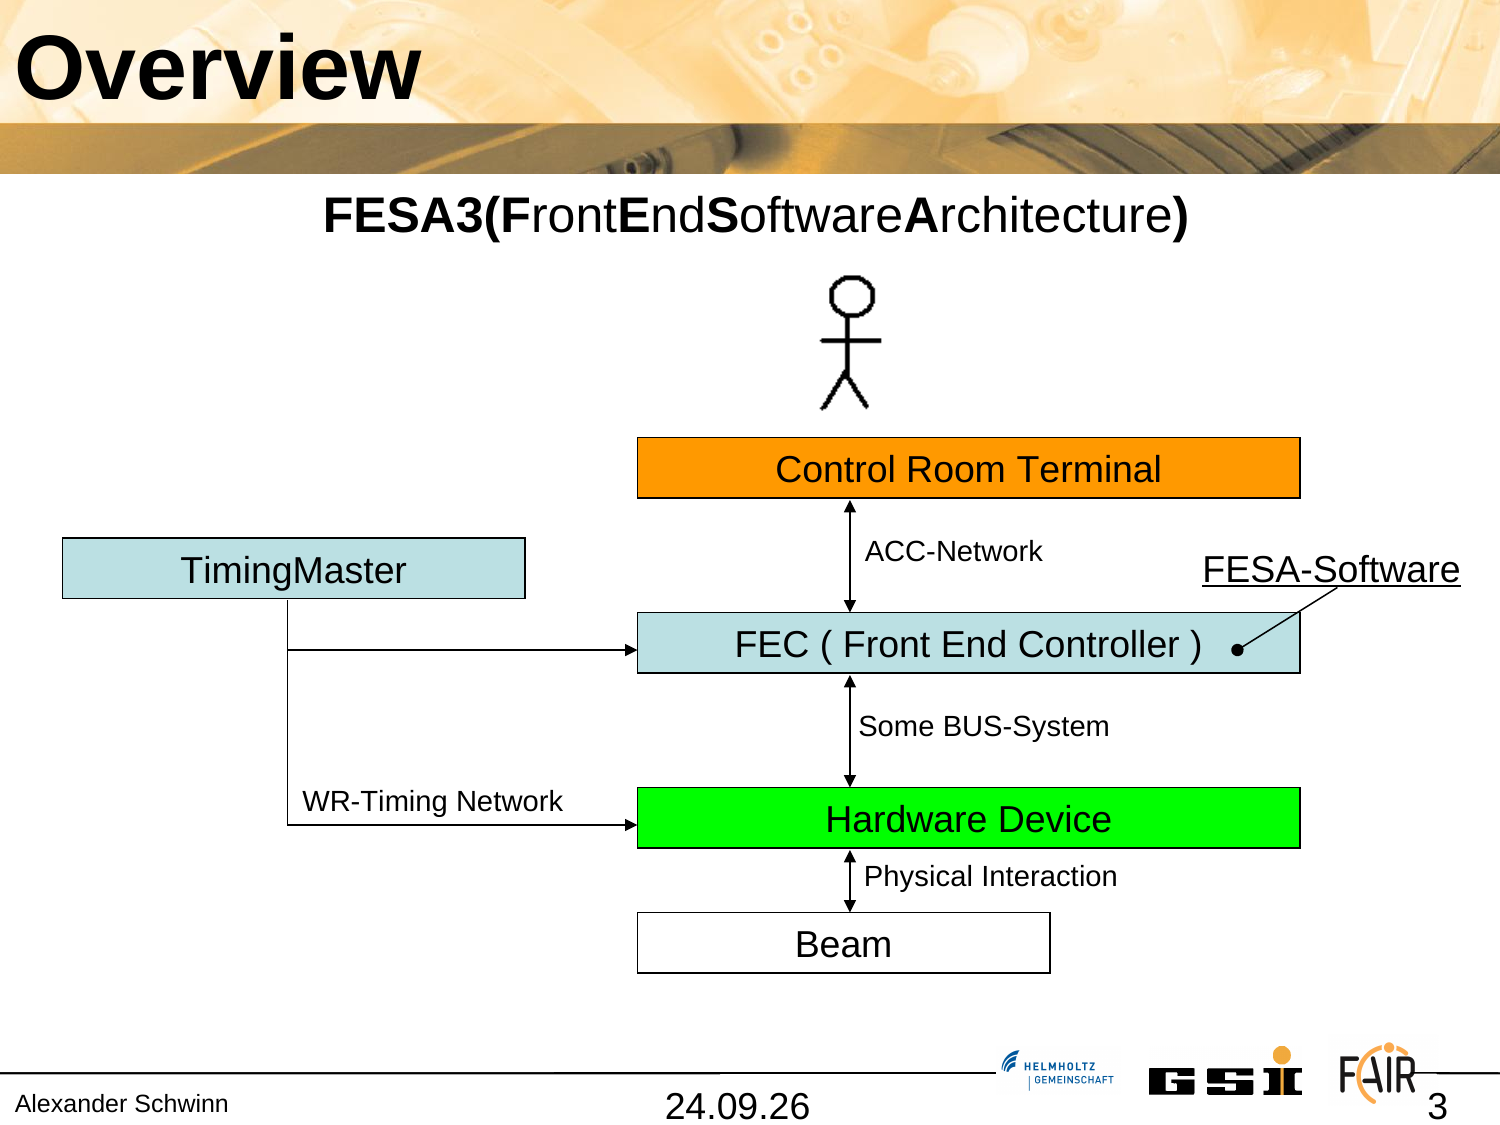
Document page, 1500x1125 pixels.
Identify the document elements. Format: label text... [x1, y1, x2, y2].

text_box FESA-Software [1187, 537, 1476, 598]
text_box ACC-Network [850, 524, 1059, 576]
text_box Control Room Terminal [637, 437, 1301, 498]
text_box TimingMaster [62, 538, 526, 599]
text_box FEC ( Front End Controller ) [637, 612, 1301, 673]
picture [1328, 1034, 1439, 1106]
picture [996, 1046, 1121, 1095]
picture [1149, 1046, 1302, 1095]
picture [806, 251, 913, 426]
text_box Beam [637, 912, 1051, 973]
text_box WR-Timing Network [287, 774, 579, 824]
text_box Physical Interaction [849, 849, 1134, 901]
title Overview [0, 0, 1500, 126]
picture [0, 126, 1500, 175]
text_box FESA3(FrontEndSoftwareArchitecture) [12, 174, 1500, 251]
text_box Hardware Device [637, 787, 1301, 848]
text_box Some BUS-System [843, 699, 1126, 751]
